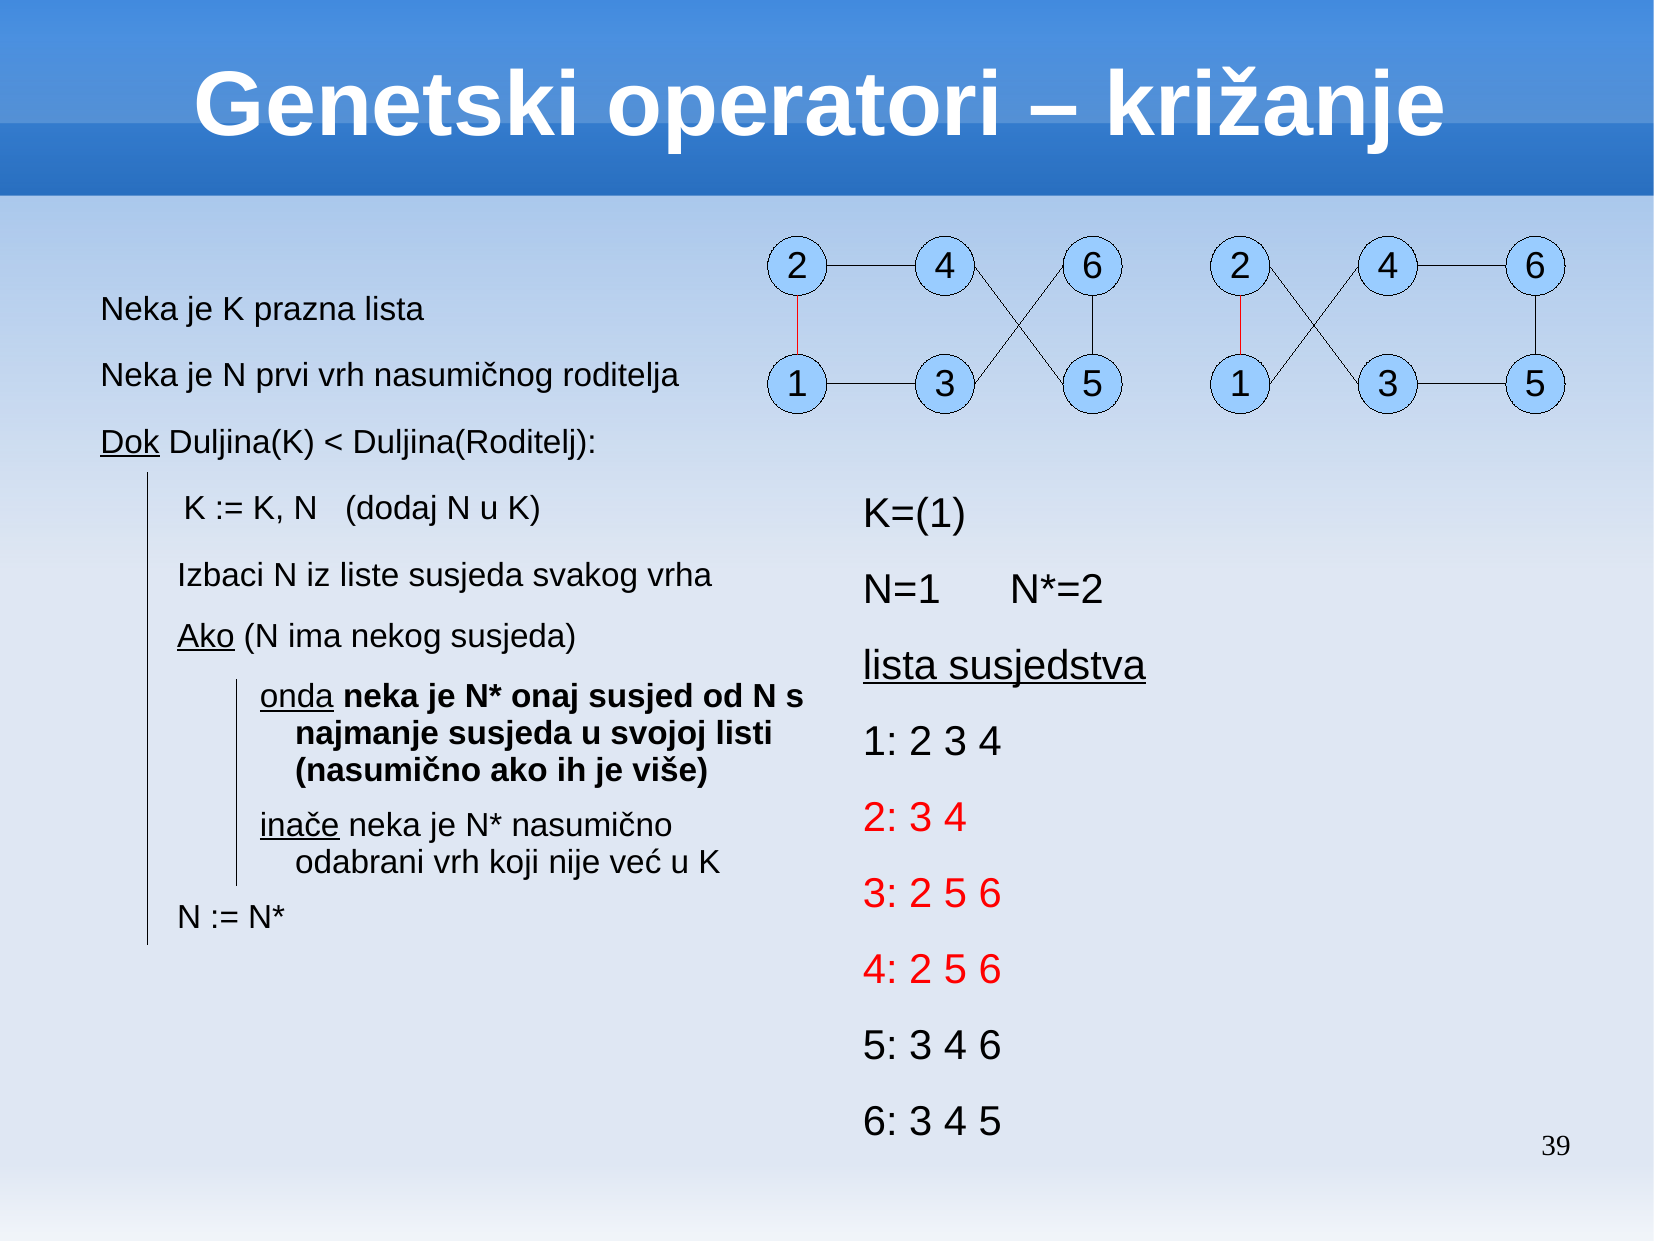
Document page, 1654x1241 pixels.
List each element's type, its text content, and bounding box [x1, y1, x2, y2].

text_box 3 [915, 354, 975, 414]
list K=(1) N=1 N*=2 lista susjedstva 1: 2 3 4 2: 3 4 3: 2 5 6 4: 2 5 6 5: 3 4 6 6: 3 4 5 [845, 290, 1572, 1211]
text_box 3 [1358, 354, 1418, 414]
picture [0, 0, 1654, 1241]
text_box 5 [1062, 354, 1123, 414]
text_box 1 [1210, 354, 1270, 414]
title Genetski operatori – križanje [76, 0, 1565, 208]
text_box 6 [1505, 236, 1566, 296]
text_box 2 [1210, 236, 1270, 296]
text_box 1 [767, 354, 827, 414]
text_box 4 [915, 236, 975, 296]
text_box 6 [1063, 236, 1123, 296]
text_box 2 [767, 236, 827, 296]
list Neka je K prazna lista Neka je N prvi vrh nasumičnog roditelja Dok Duljina(K) < Duljina(Roditelj): K := K, N (dodaj N u K) Izbaci N iz liste susjeda svakog vrha Ako (N ima nekog susjeda) onda neka je N* onaj susjed od N s najmanje susjeda u svojoj listi (nasumično ako ih je više) inače neka je N* nasumično odabrani vrh koji nije već u K N := N* [82, 290, 809, 1134]
text_box 4 [1358, 236, 1418, 296]
text_box 5 [1505, 354, 1566, 414]
